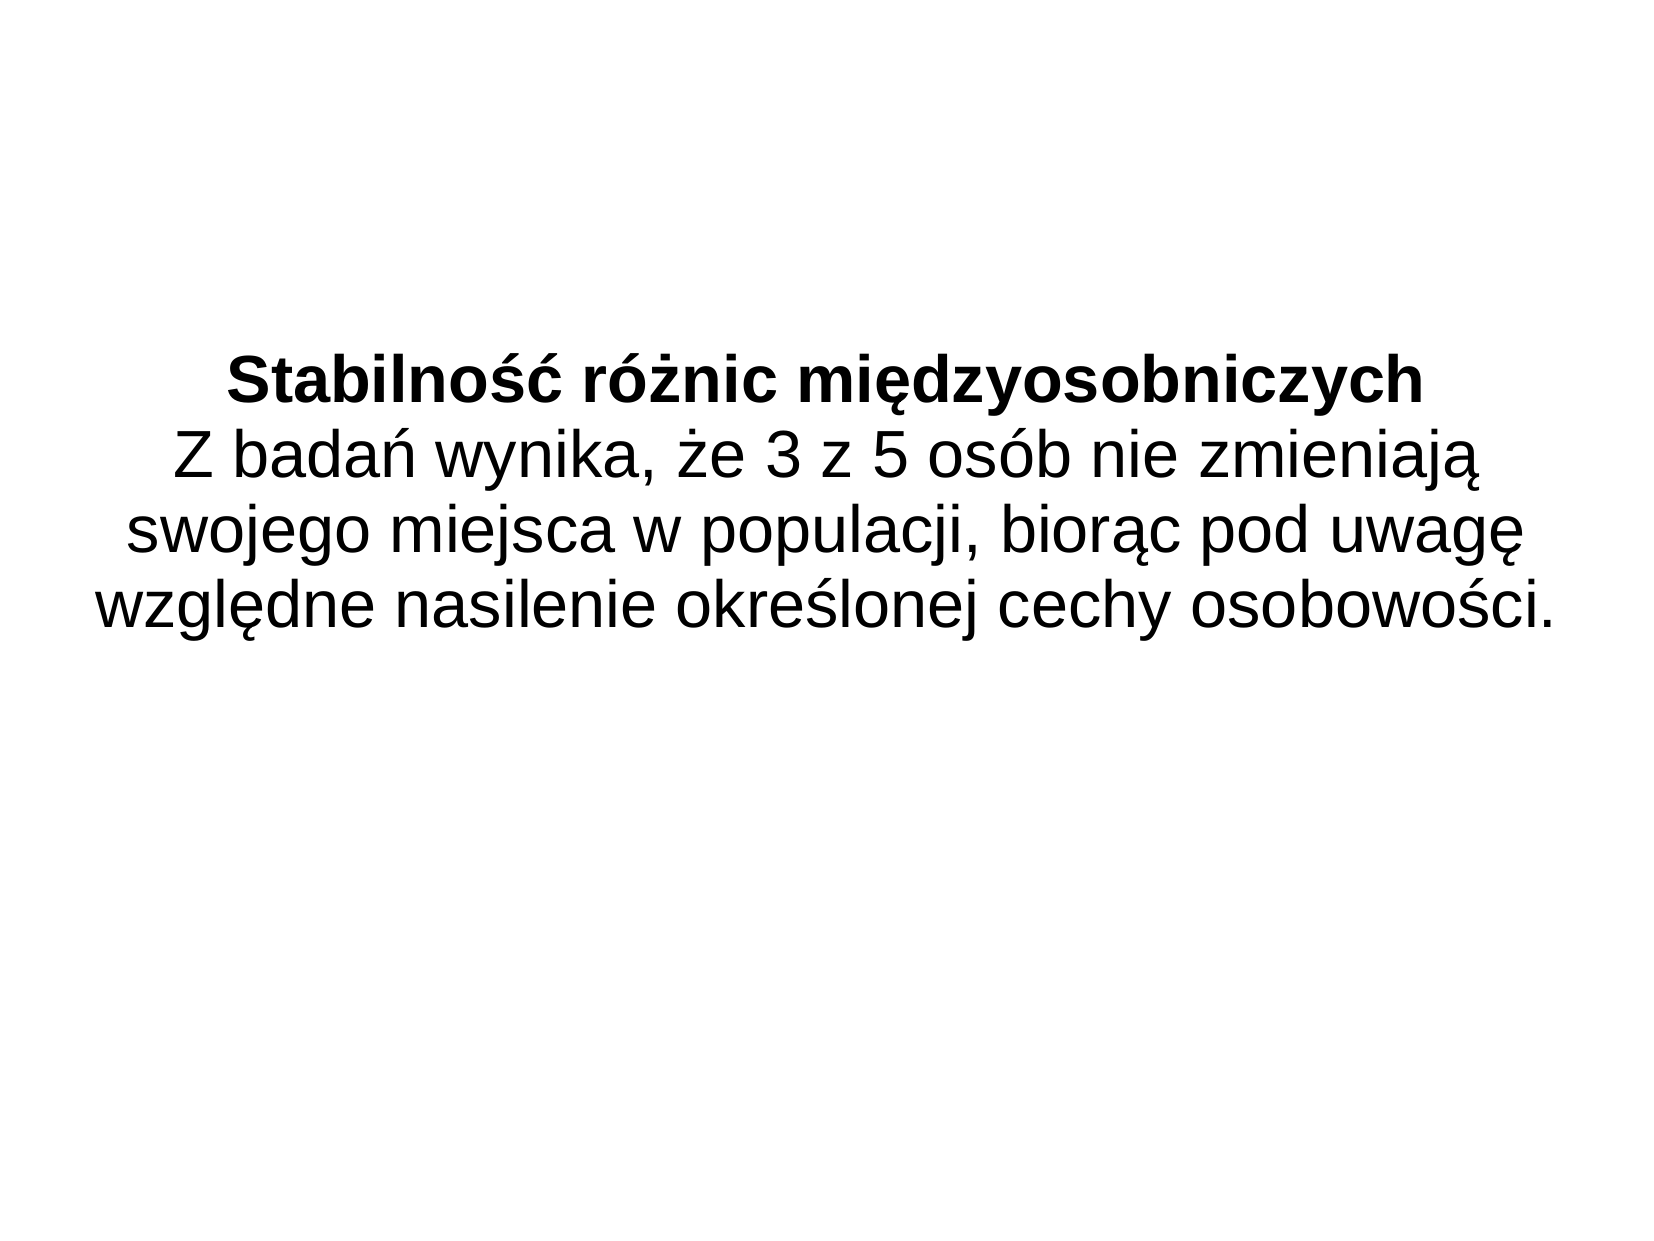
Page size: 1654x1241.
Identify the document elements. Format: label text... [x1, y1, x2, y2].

subtitle Stabilność różnic międzyosobniczych Z badań wynika, że 3 z 5 osób nie zmieniają swojego miejsca w populacji, biorąc pod uwagę względne nasilenie określonej cechy osobowości. [82, 49, 1571, 1010]
